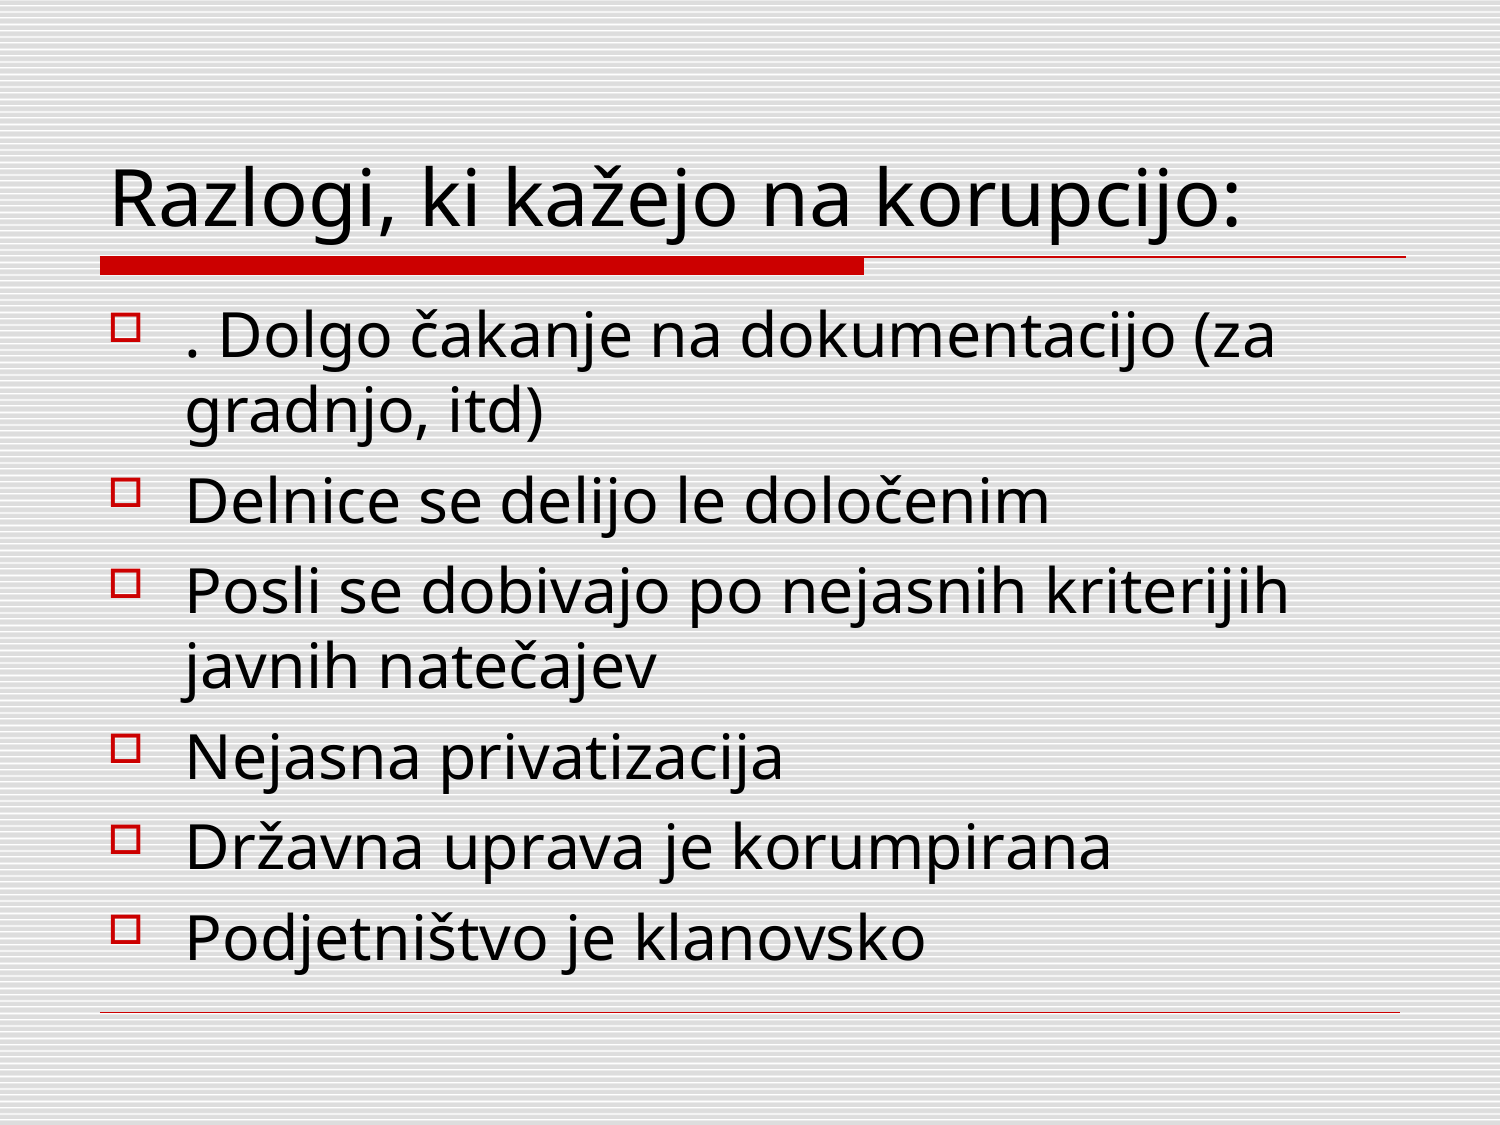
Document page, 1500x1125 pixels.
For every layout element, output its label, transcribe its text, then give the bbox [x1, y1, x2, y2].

picture [0, 0, 1500, 1125]
list . Dolgo čakanje na dokumentacijo (za gradnjo, itd) Delnice se delijo le določenim Posli se dobivajo po nejasnih kriterijih javnih natečajev Nejasna privatizacija Državna uprava je korumpirana Podjetništvo je klanovsko [92, 287, 1406, 988]
title Razlogi, ki kažejo na korupcijo: [94, 49, 1407, 250]
